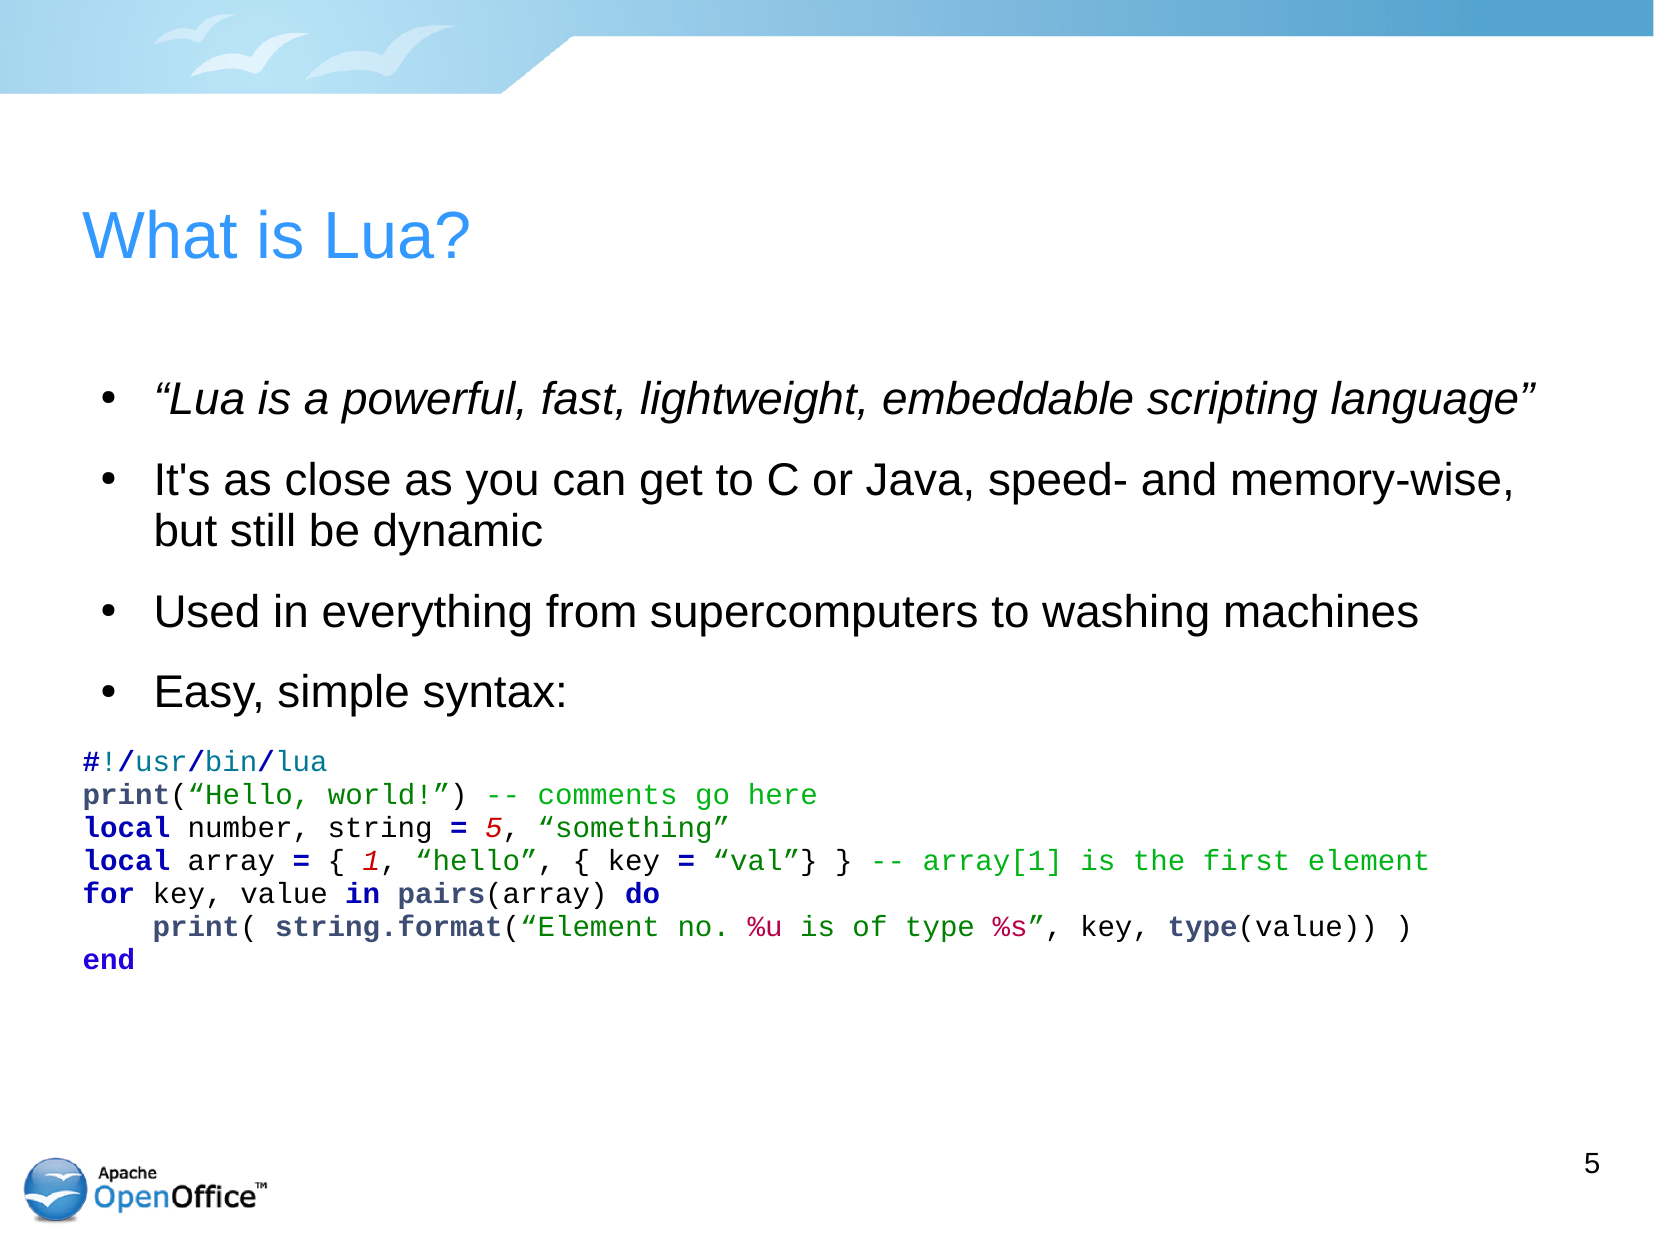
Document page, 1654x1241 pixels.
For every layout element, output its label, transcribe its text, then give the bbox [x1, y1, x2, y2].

list “Lua is a powerful, fast, lightweight, embeddable scripting language” It's as close as you can get to C or Java, speed- and memory-wise, but still be dynamic Used in everything from supercomputers to washing machines Easy, simple syntax: #!/usr/bin/lua print(“Hello, world!”) -- comments go here local number, string = 5, “something” local array = { 1, “hello”, { key = “val”} } -- array[1] is the first element for key, value in pairs(array) do print( string.format(“Element no. %u is of type %s”, key, type(value)) ) end [82, 372, 1571, 1093]
title What is Lua? [82, 132, 1571, 340]
picture [0, 0, 1654, 1241]
